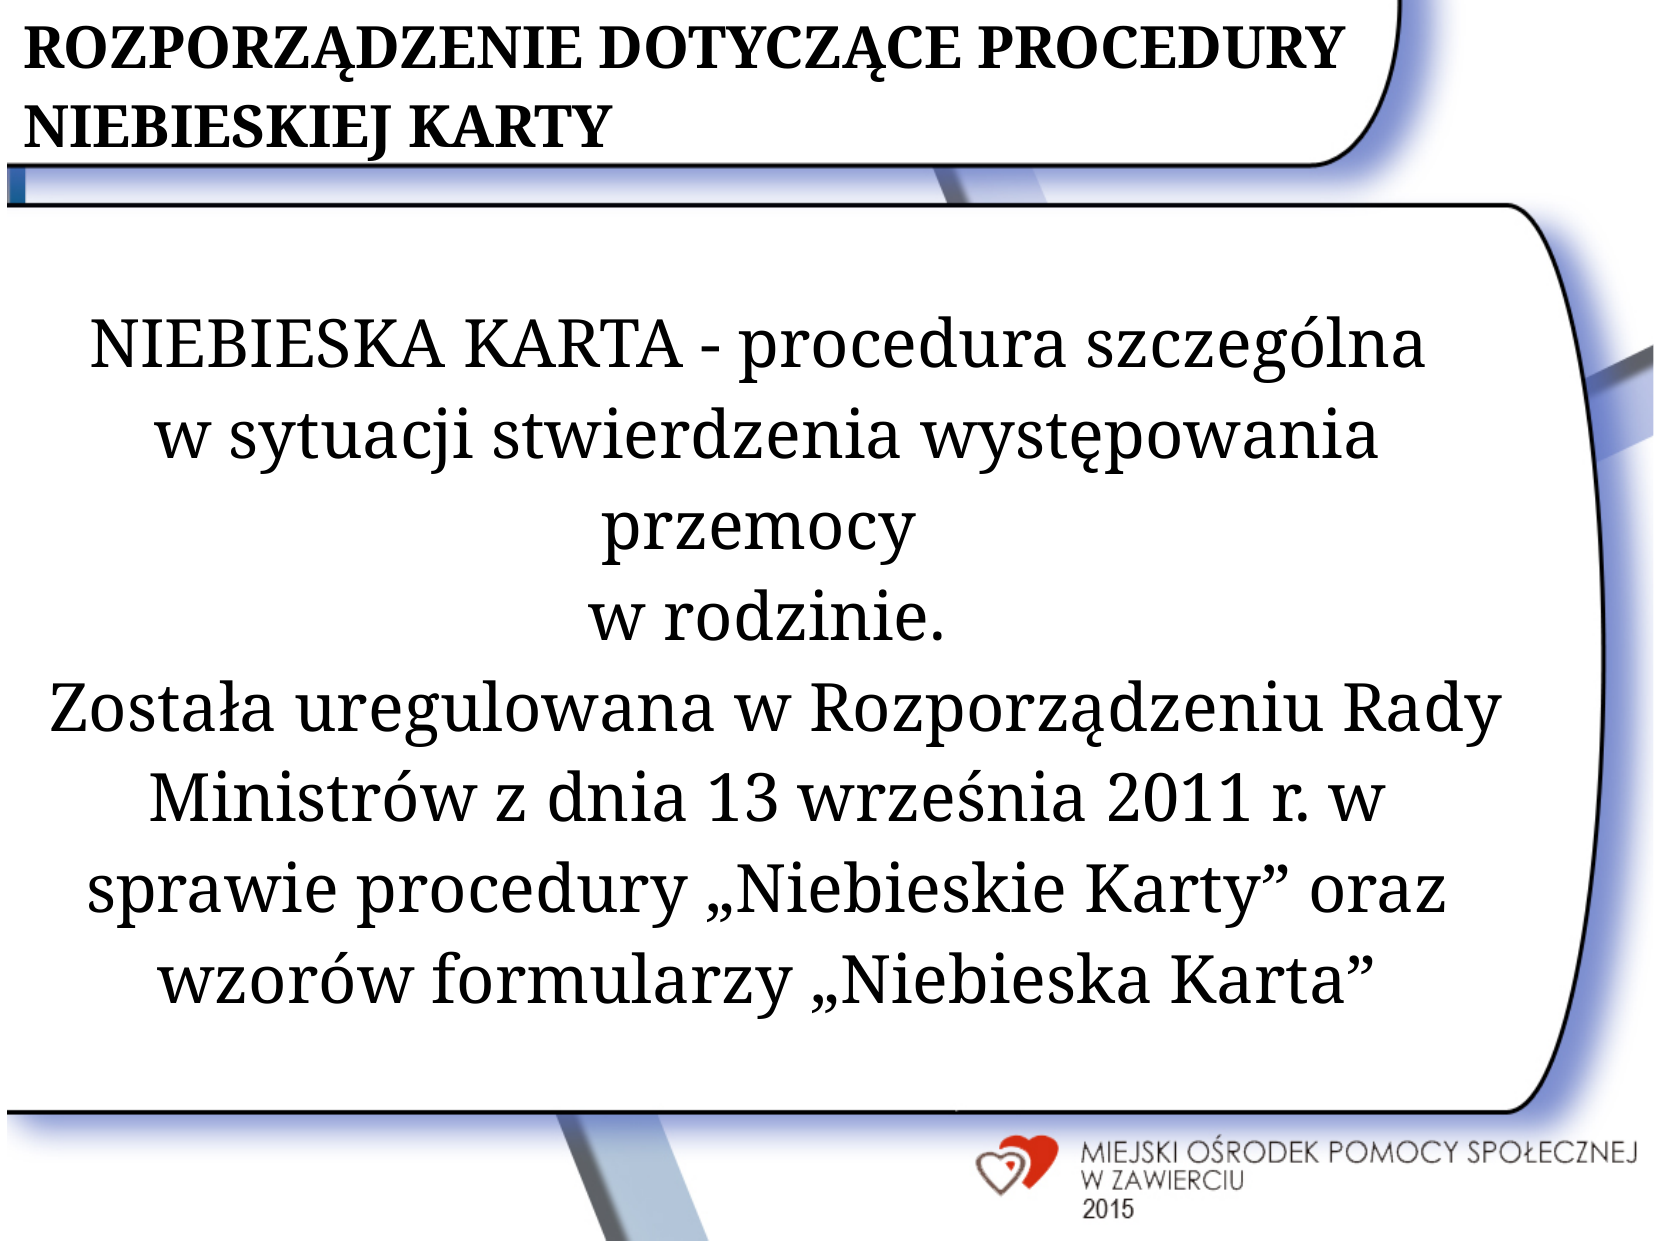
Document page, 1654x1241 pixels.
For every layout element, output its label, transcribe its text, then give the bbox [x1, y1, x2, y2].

title ROZPORZĄDZENIE DOTYCZĄCE PROCEDURY NIEBIESKIEJ KARTY [0, 0, 1359, 175]
subtitle NIEBIESKA KARTA - procedura szczególna w sytuacji stwierdzenia występowania przemocy w rodzinie. Została uregulowana w Rozporządzeniu Rady Ministrów z dnia 13 września 2011 r. w sprawie procedury „Niebieskie Karty” oraz wzorów formularzy „Niebieska Karta” [23, 220, 1512, 1099]
picture [7, 0, 1654, 1241]
